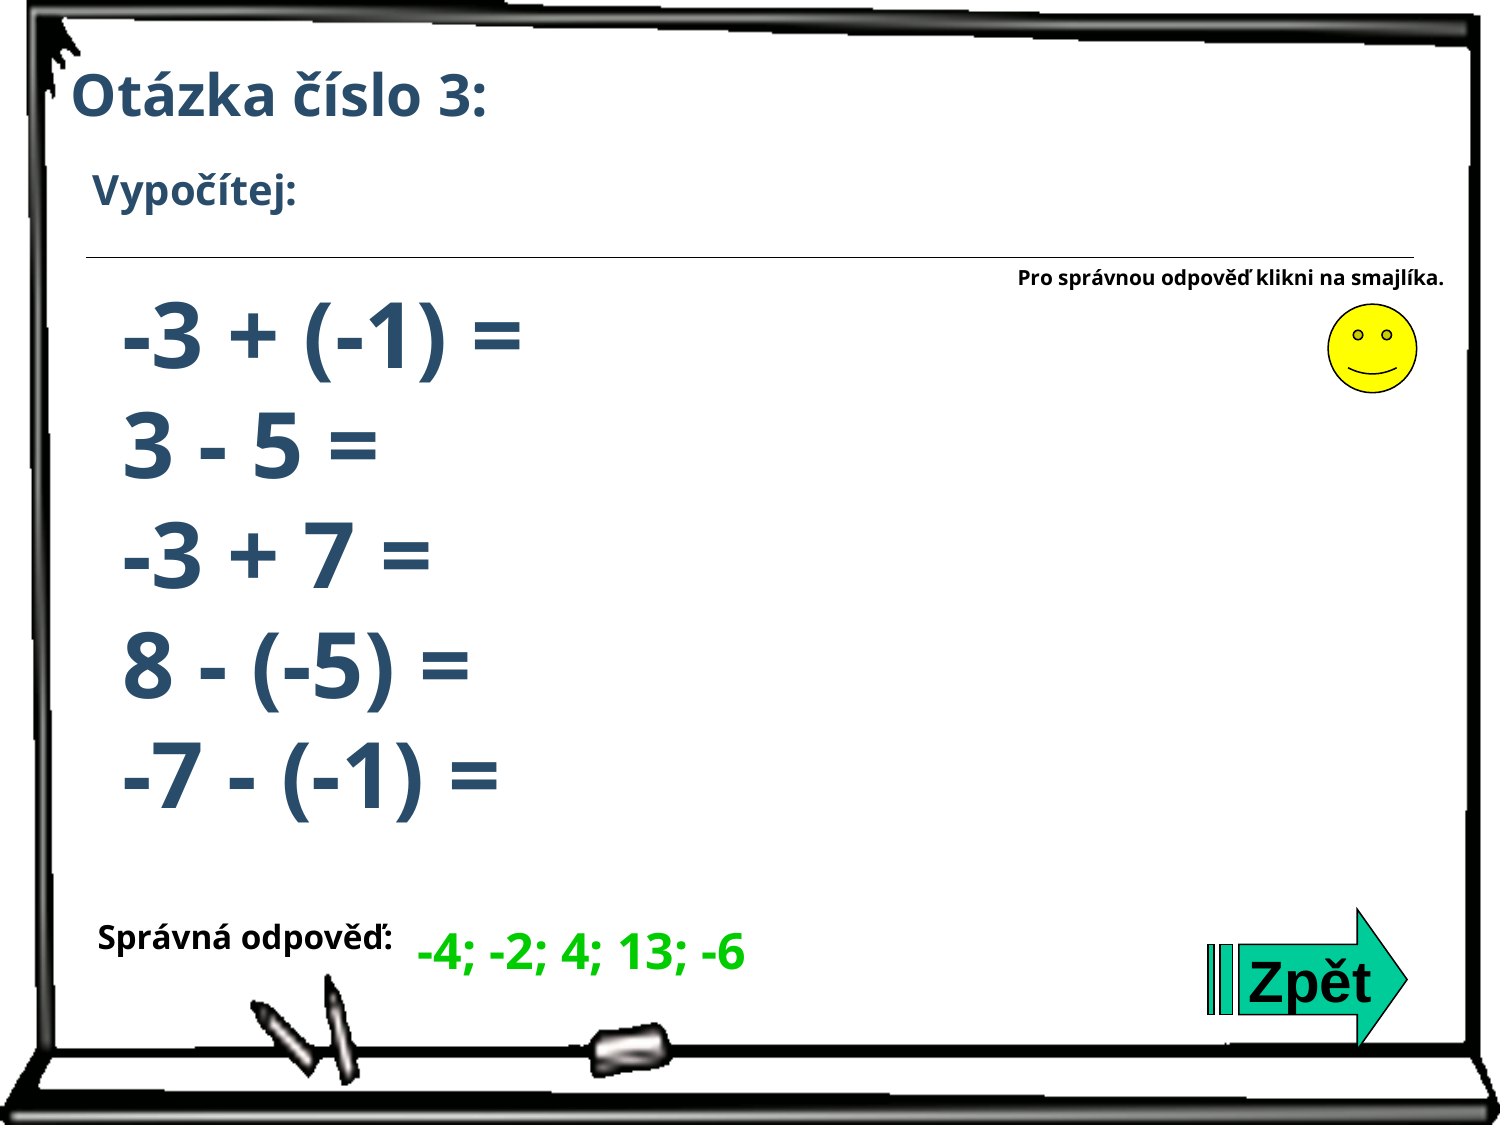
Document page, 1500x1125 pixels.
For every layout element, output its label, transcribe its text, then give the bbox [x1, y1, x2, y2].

text_box -3 + (-1) = 3 - 5 = -3 + 7 = 8 - (-5) = -7 - (-1) = [107, 504, 861, 600]
text_box Otázka číslo 3: [55, 54, 1391, 149]
text_box Správná odpověď: [82, 888, 492, 984]
text_box [1328, 304, 1417, 393]
text_box Pro správnou odpověď klikni na smajlíka. [1002, 230, 1464, 325]
picture [0, 0, 1500, 1125]
text_box -4; -2; 4; 13; -6 [403, 902, 854, 997]
text_box Zpět [1220, 944, 1233, 1015]
text_box Vypočítej: [78, 141, 1437, 237]
text_box Zpět [1238, 909, 1408, 1050]
text_box Zpět [1208, 944, 1214, 1015]
